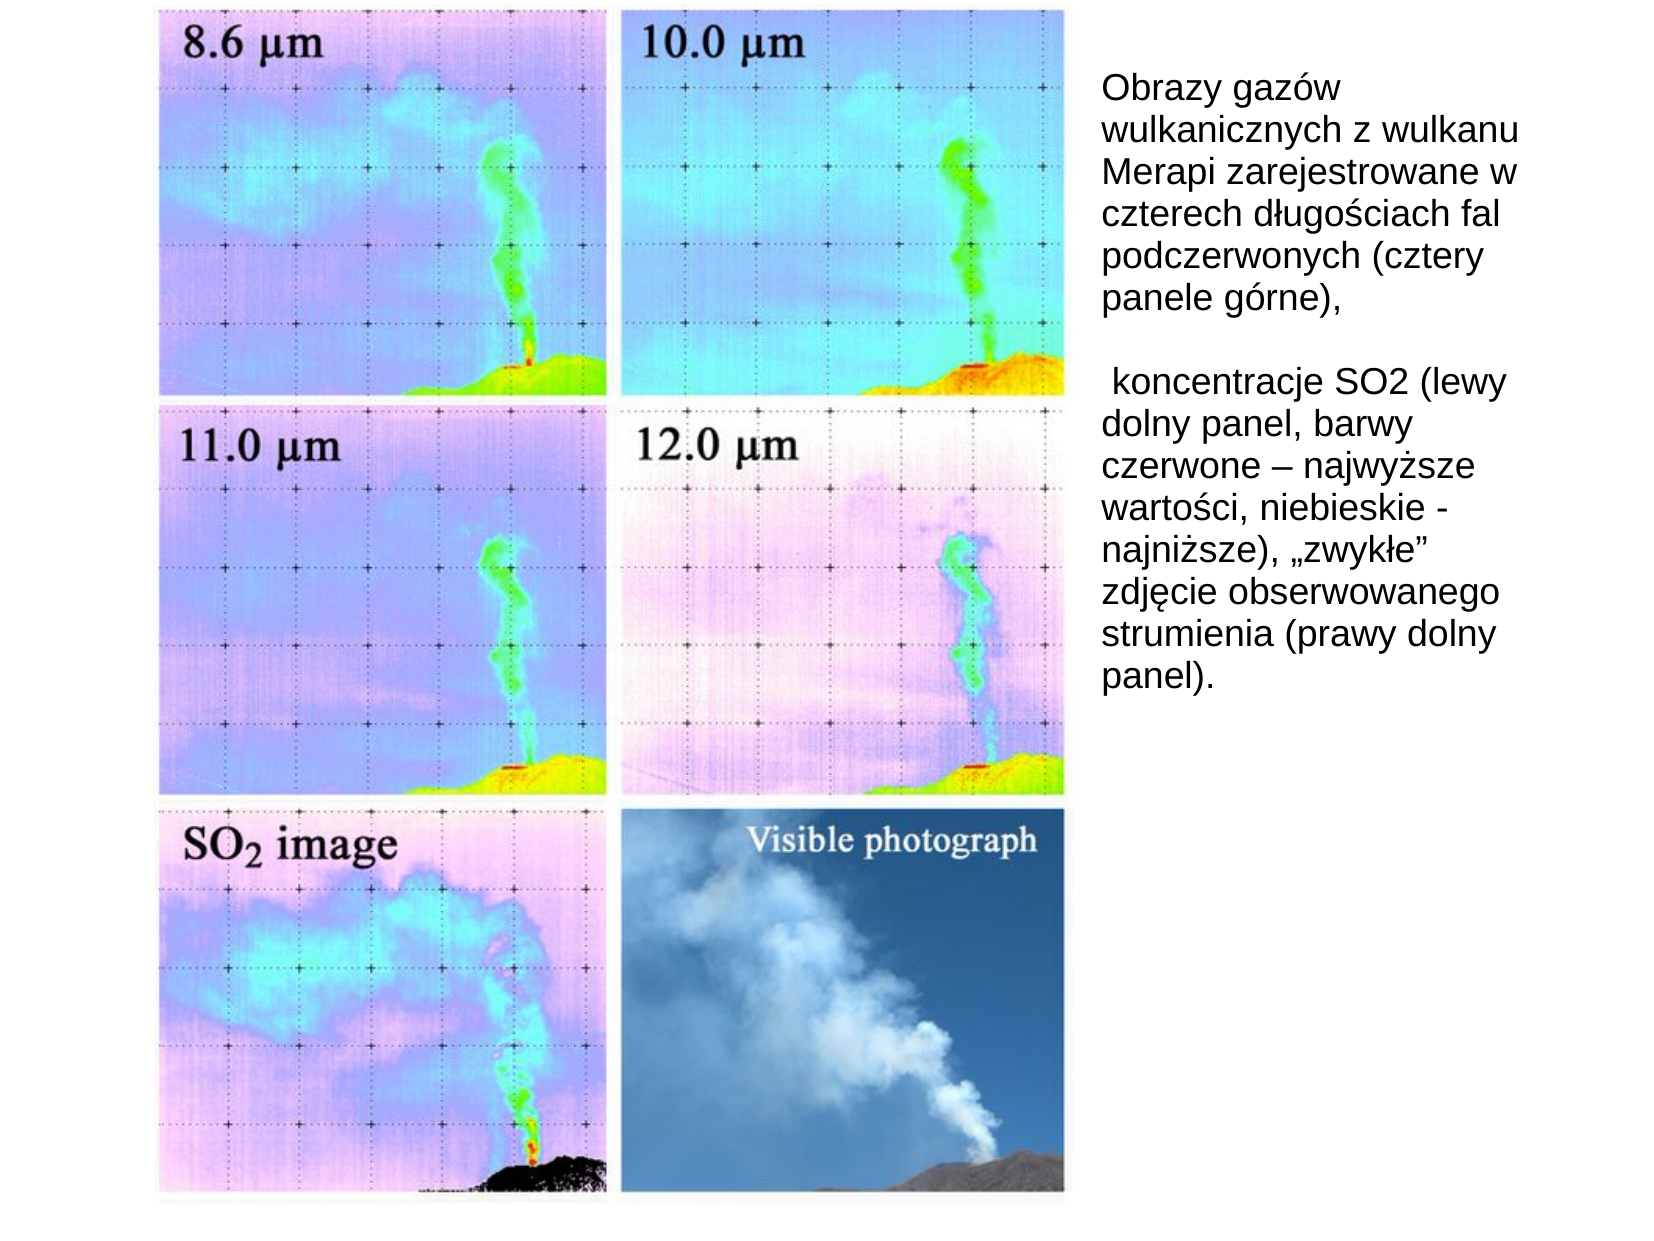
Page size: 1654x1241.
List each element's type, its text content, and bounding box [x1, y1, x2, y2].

text_box Obrazy gazów wulkanicznych z wulkanu Merapi zarejestrowane w czterech długościach fal podczerwonych (cztery panele górne), koncentracje SO2 (lewy dolny panel, barwy czerwone – najwyższe wartości, niebieskie - najniższe), „zwykłe” zdjęcie obserwowanego strumienia (prawy dolny panel). [1086, 59, 1548, 705]
picture [153, 4, 1073, 1205]
